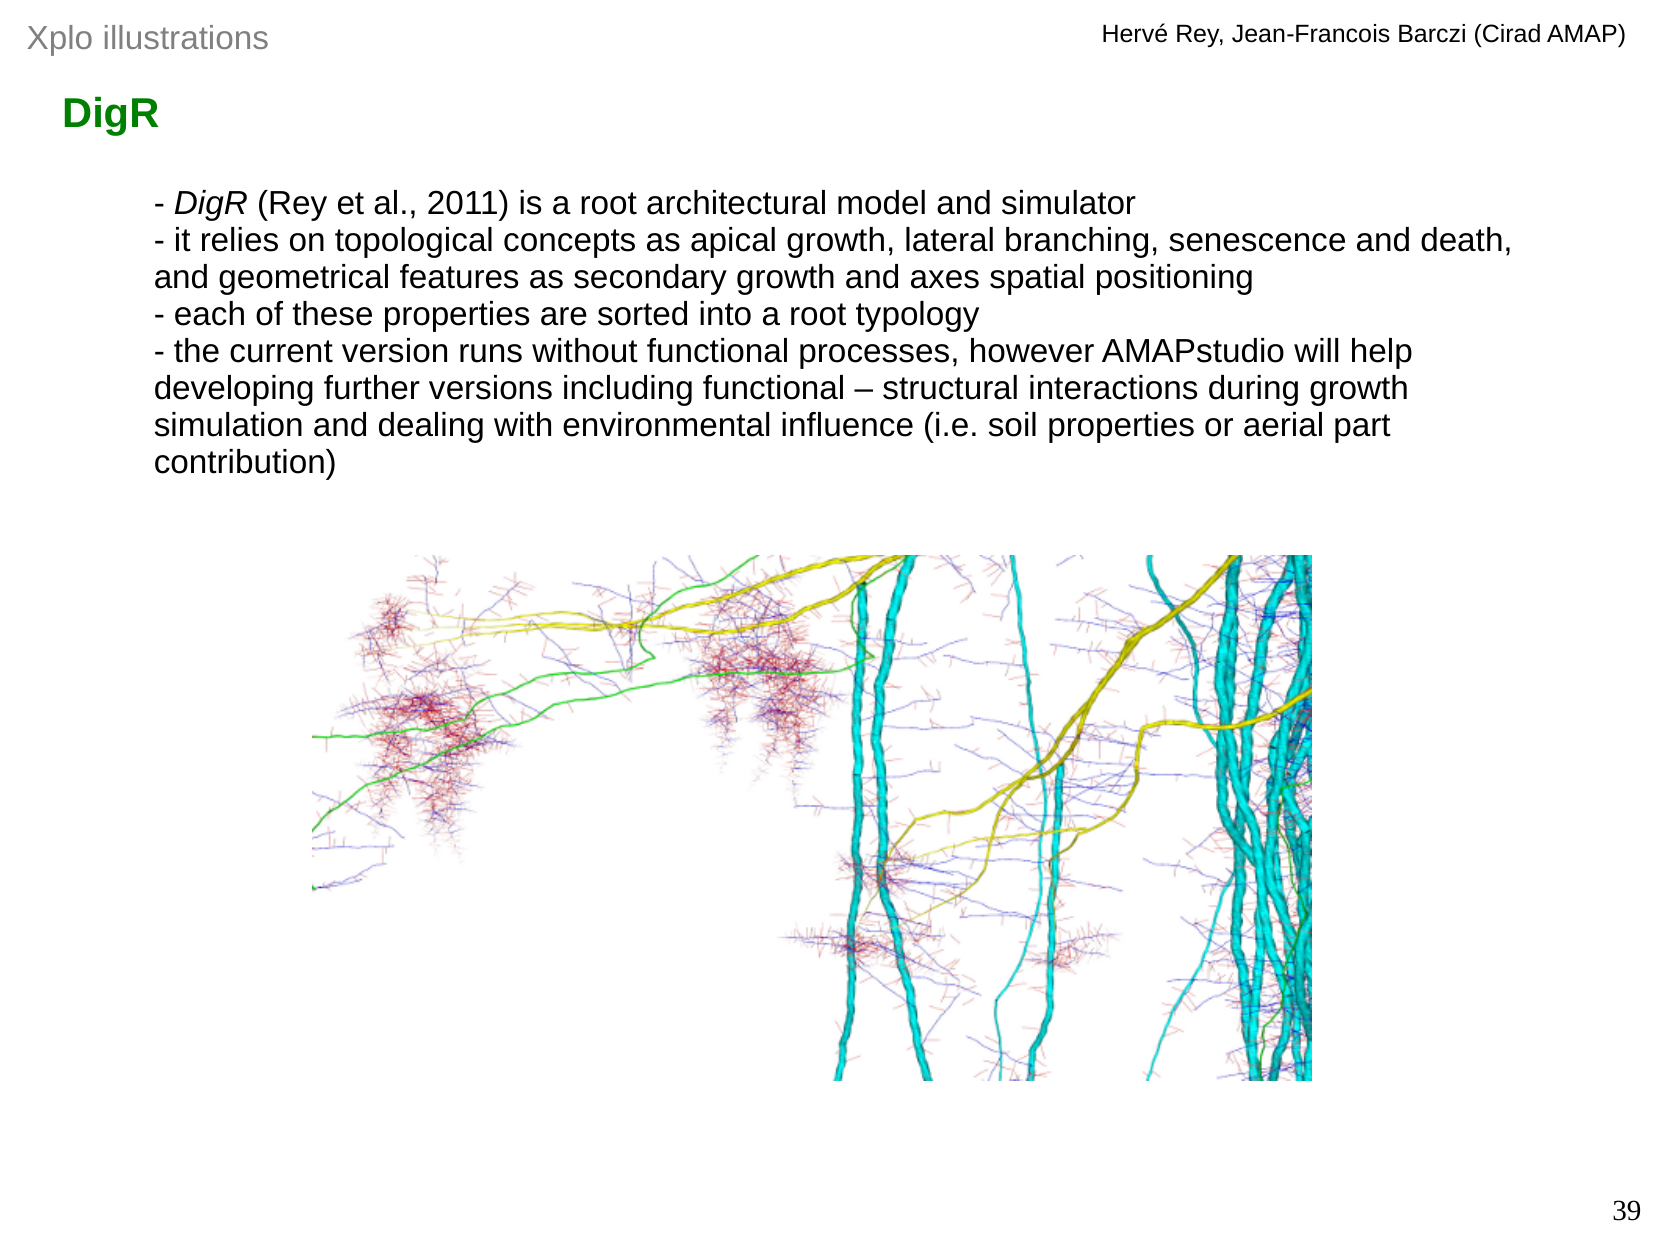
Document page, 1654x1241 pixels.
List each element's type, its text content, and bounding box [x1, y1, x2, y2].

picture [312, 555, 1312, 1081]
text_box Hervé Rey, Jean-Francois Barczi (Cirad AMAP) [670, 11, 1642, 55]
text_box DigR [47, 82, 756, 144]
text_box Xplo illustrations [11, 11, 426, 64]
text_box - DigR (Rey et al., 2011) is a root architectural model and simulator - it relies on topological concepts as apical growth, lateral branching, senescence and death, and geometrical features as secondary growth and axes spatial positioning - each of these properties are sorted into a root typology - the current version runs without functional processes, however AMAPstudio will help developing further versions including functional – structural interactions during growth simulation and dealing with environmental influence (i.e. soil properties or aerial part contribution) [138, 177, 1583, 489]
